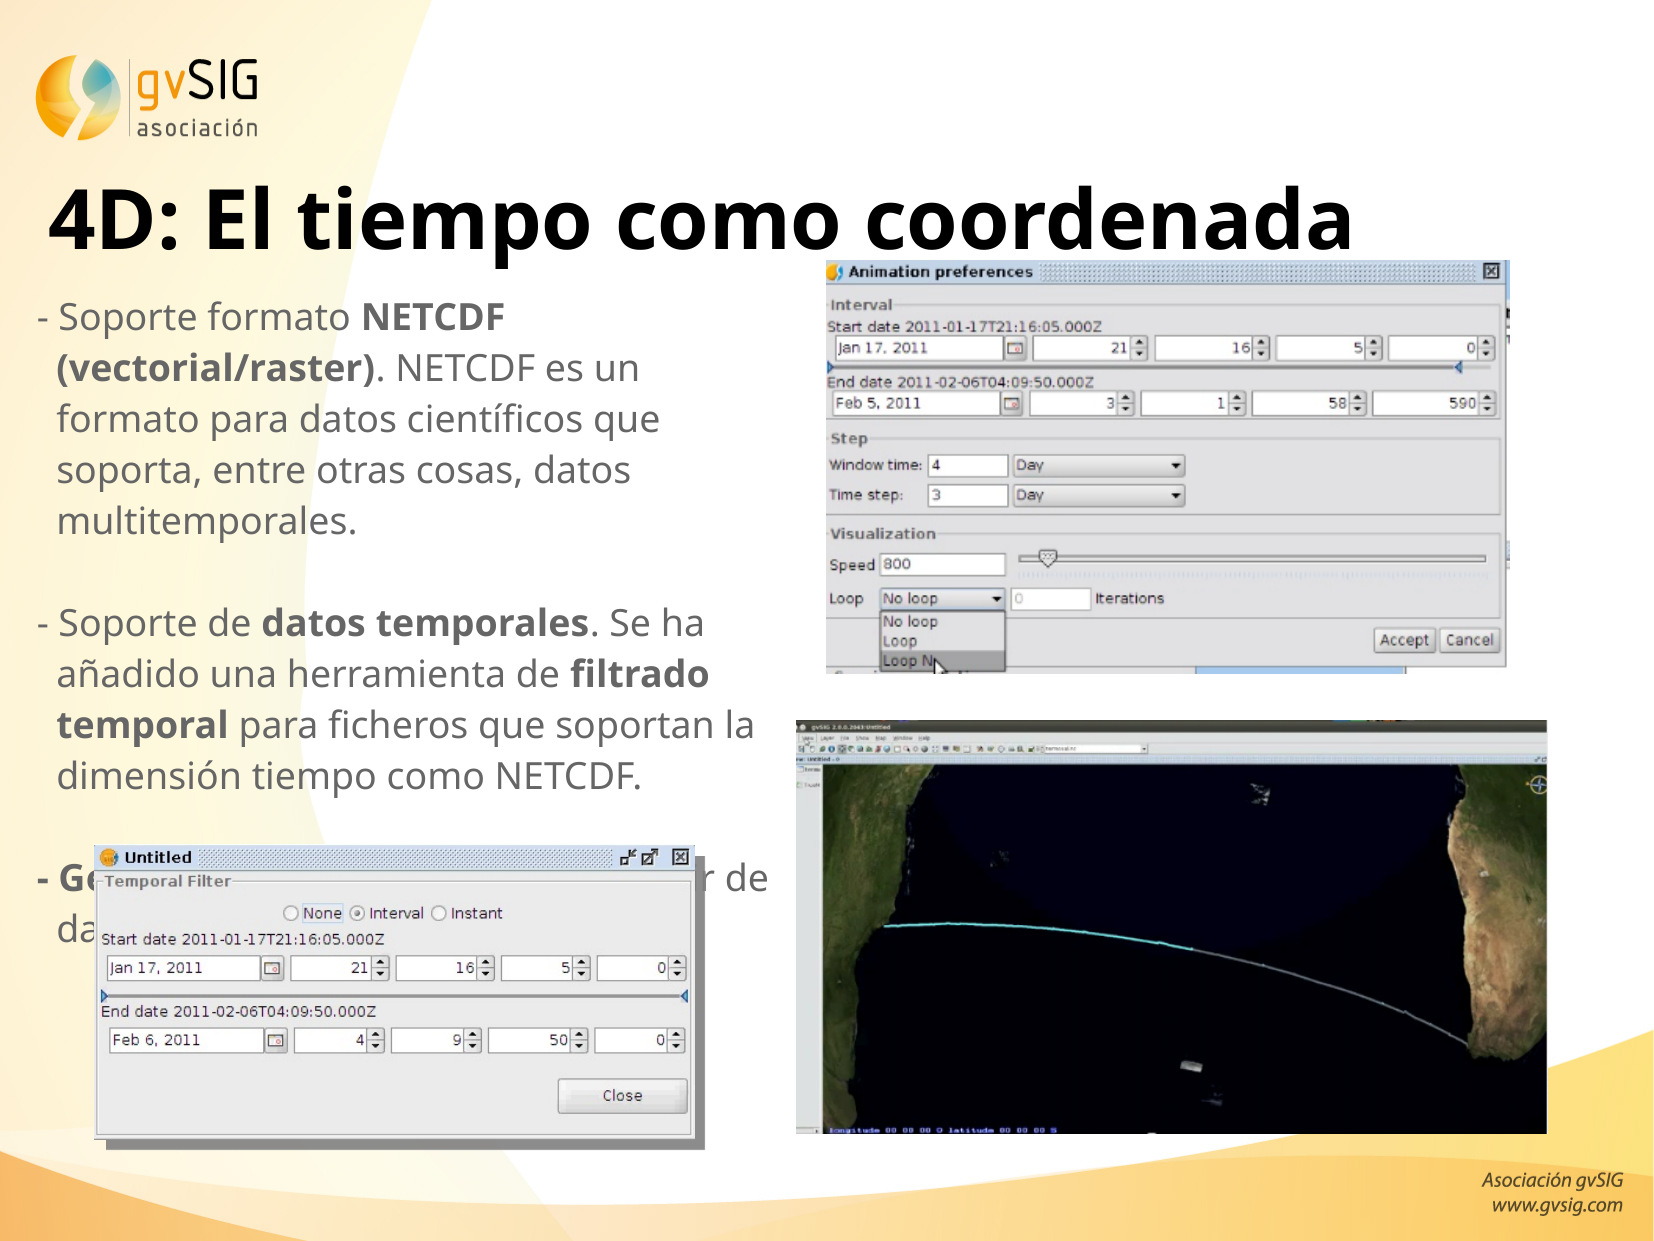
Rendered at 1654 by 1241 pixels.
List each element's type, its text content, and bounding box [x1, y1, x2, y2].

text_box - Soporte formato NETCDF (vectorial/raster). NETCDF es un formato para datos científicos que soporta, entre otras cosas, datos multitemporales. - Soporte de datos temporales. Se ha añadido una herramienta de filtrado temporal para ficheros que soportan la dimensión tiempo como NETCDF. - Generación de animaciones a partir de datos temporales (vectoriales). [22, 283, 851, 845]
title 4D: El tiempo como coordenada [48, 170, 1536, 264]
picture [0, 0, 1654, 1241]
